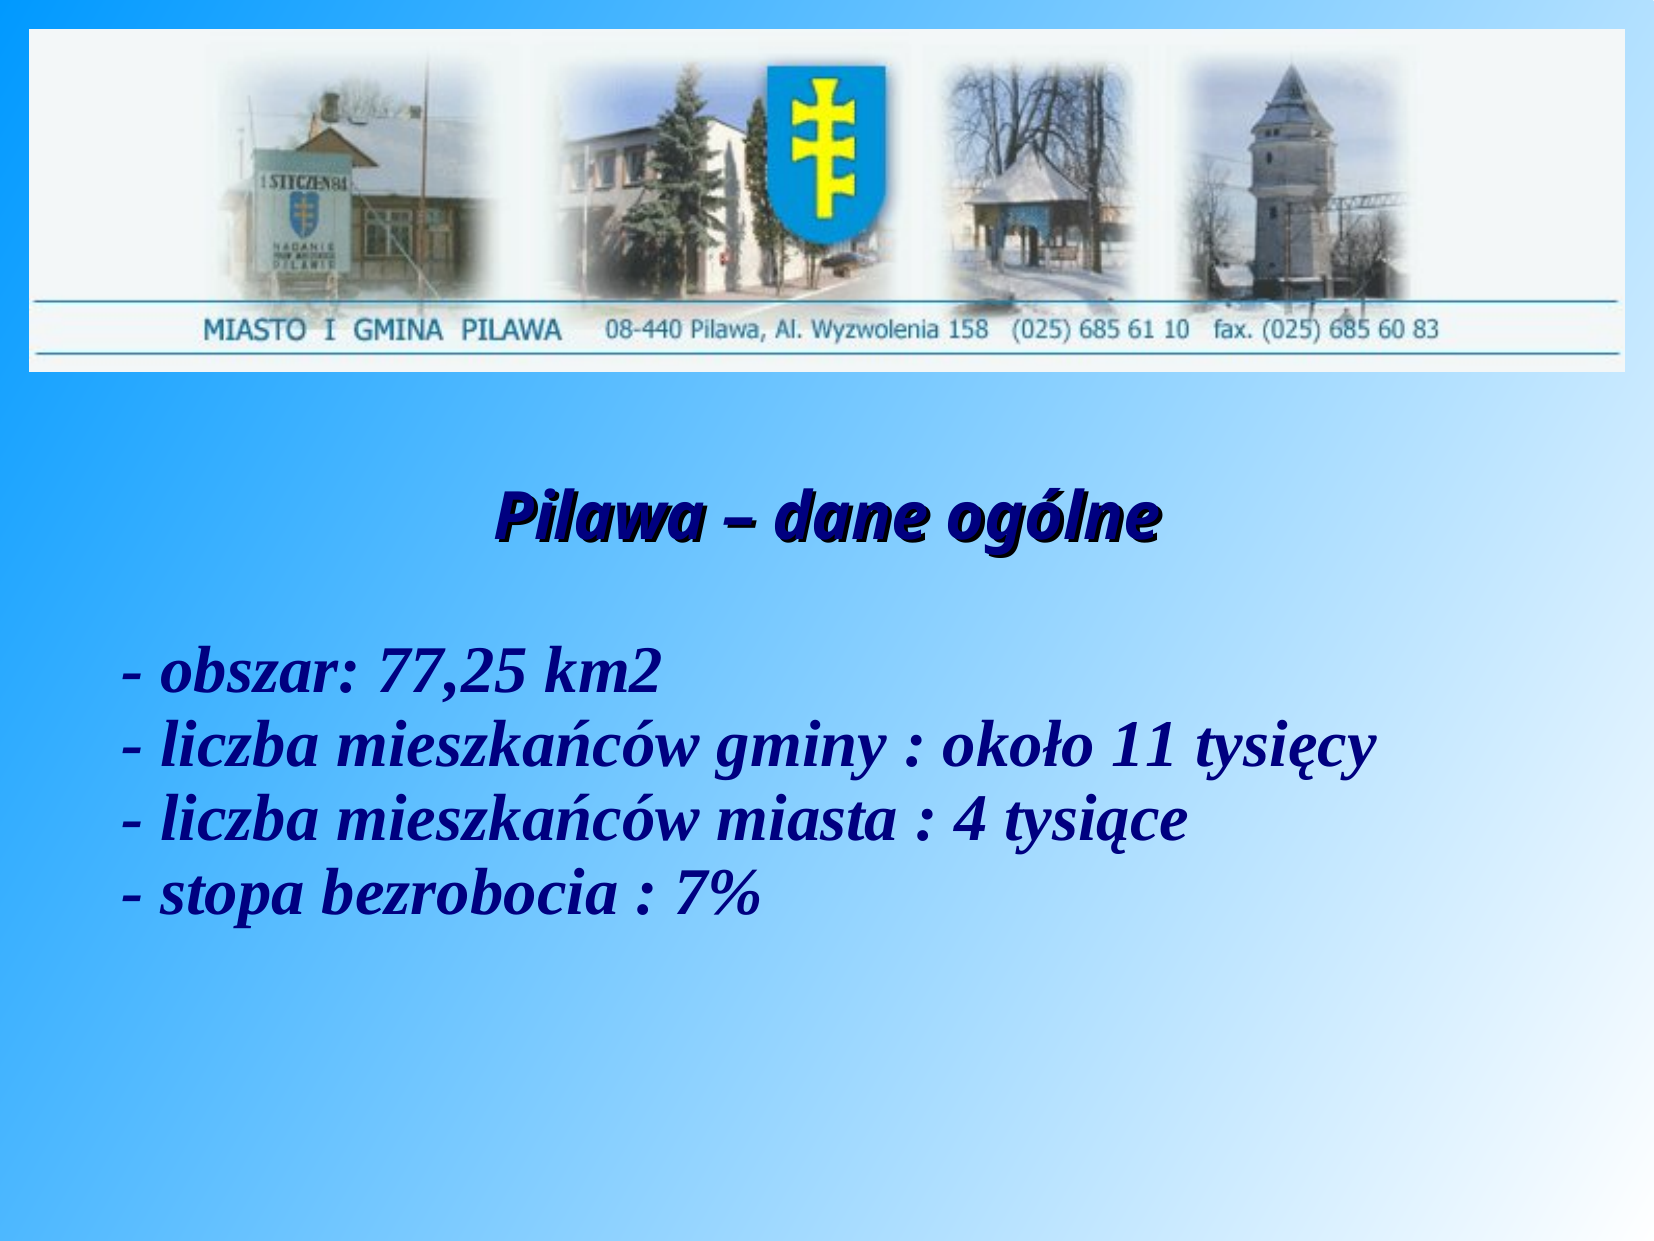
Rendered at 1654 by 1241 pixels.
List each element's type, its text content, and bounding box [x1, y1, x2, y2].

subtitle Pilawa – dane ogólne - obszar: 77,25 km2 - liczba mieszkańców gminy : około 11 tysięcy - liczba mieszkańców miasta : 4 tysiące - stopa bezrobocia : 7% [121, 344, 1534, 1127]
picture [29, 29, 1625, 372]
